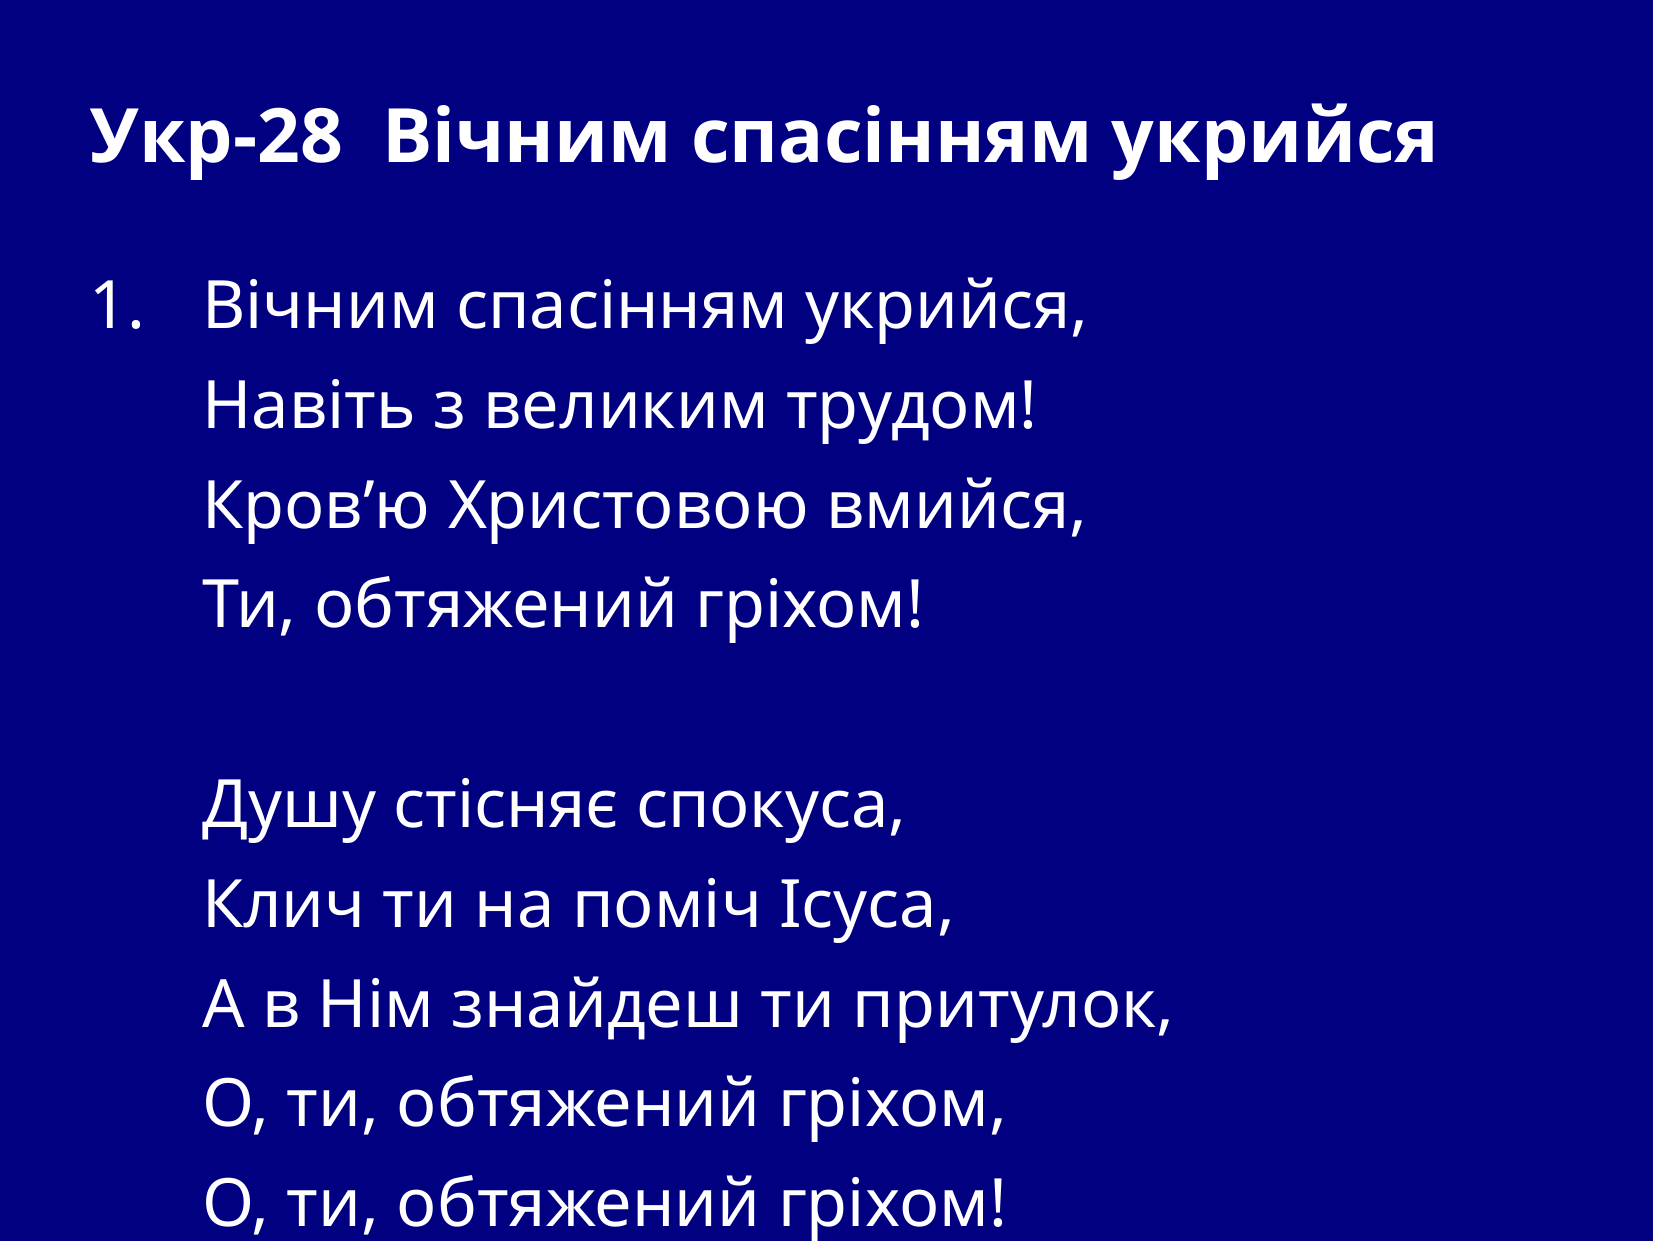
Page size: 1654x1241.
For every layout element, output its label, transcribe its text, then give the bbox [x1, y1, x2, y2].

text_box Укр-28 Вічним спасінням укрийся [75, 75, 1651, 188]
text_box 1. Вічним спасінням укрийся, Навіть з великим трудом! Кров’ю Христовою вмийся, Ти, обтяжений гріхом! Душу стісняє спокуса, Клич ти на поміч Ісуса, А в Нім знайдеш ти притулок, О, ти, обтяжений гріхом, О, ти, обтяжений гріхом! [75, 188, 1576, 1163]
